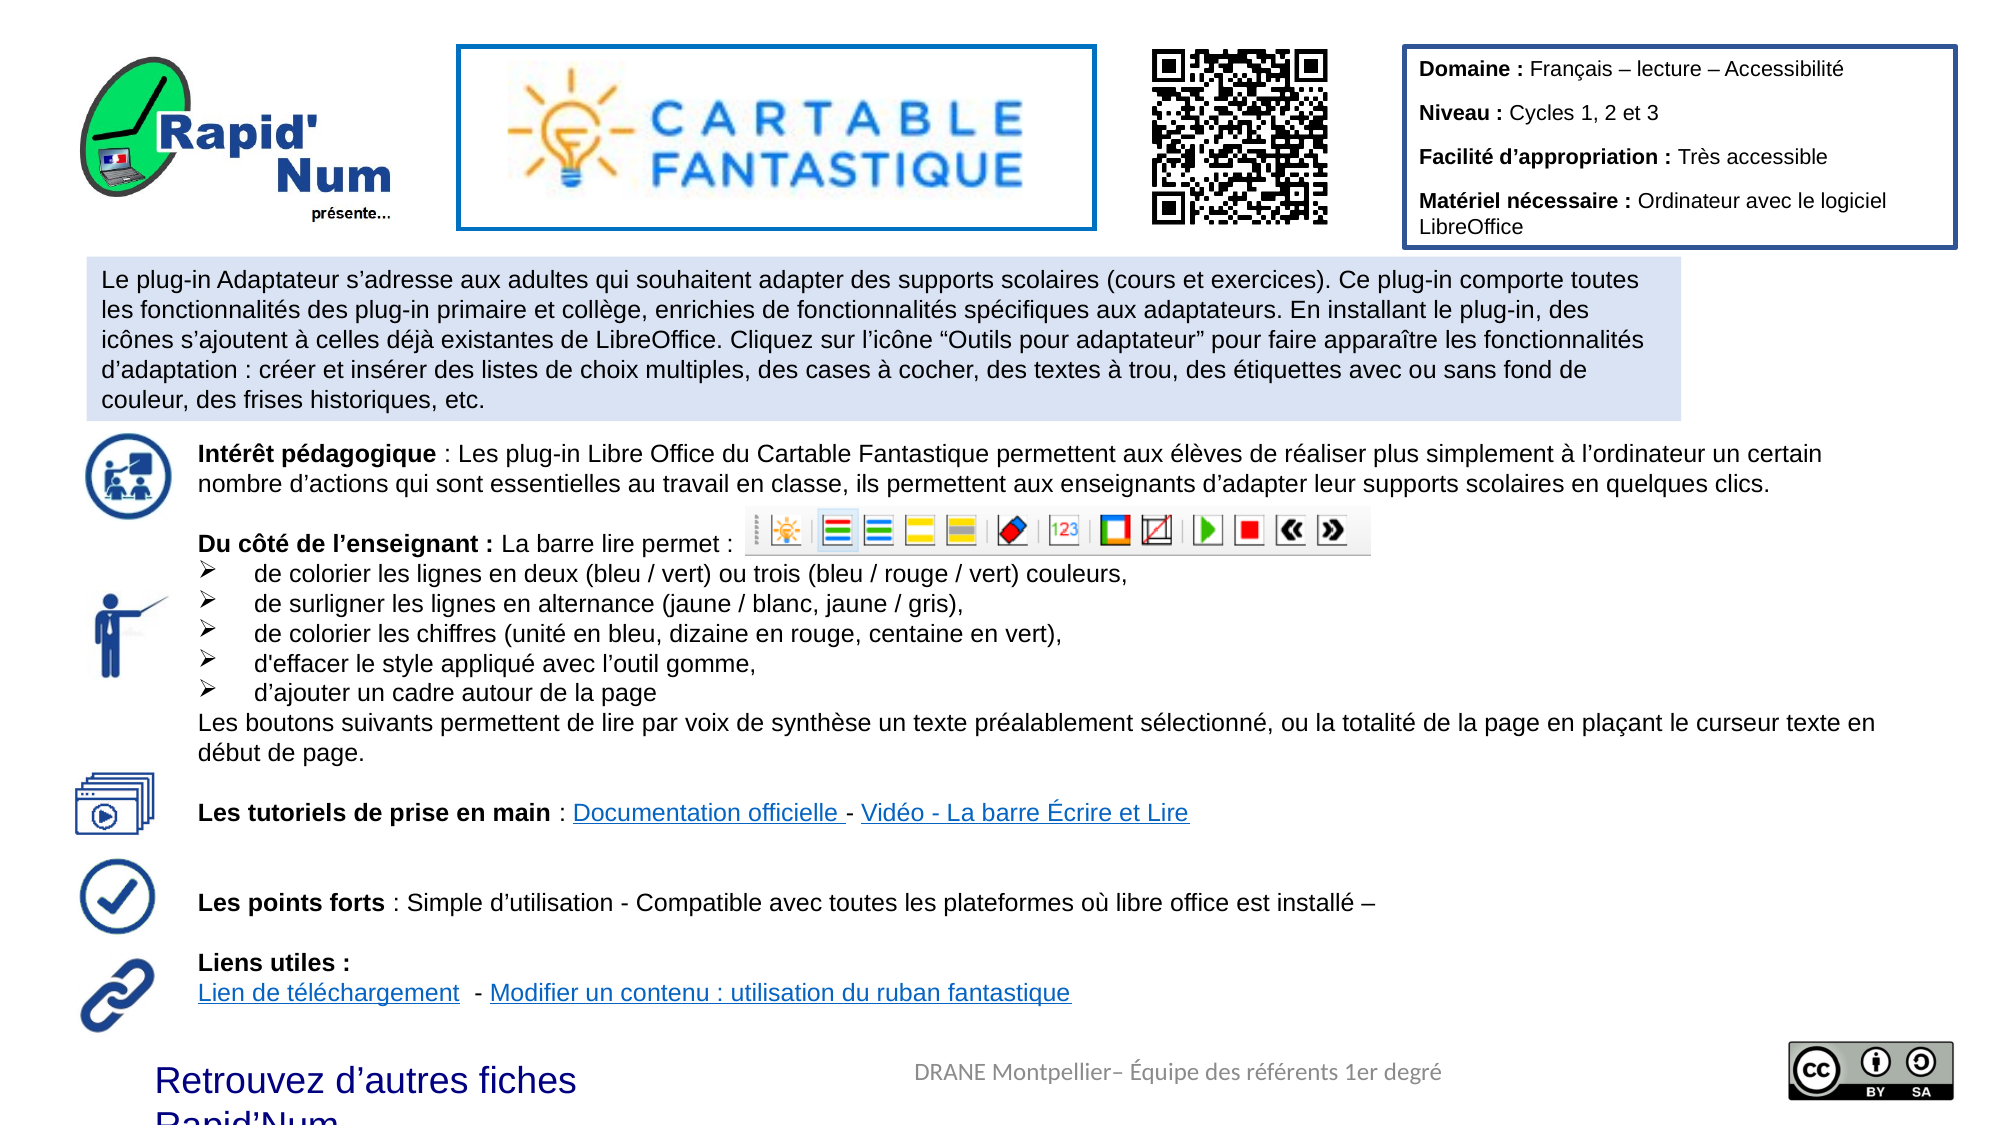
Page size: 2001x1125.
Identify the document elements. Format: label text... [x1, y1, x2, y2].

subtitle Domaine : Français – lecture – Accessibilité Niveau : Cycles 1, 2 et 3 Facilité d’appropriation : Très accessible Matériel nécessaire : Ordinateur avec le logiciel LibreOffice [1404, 46, 1956, 248]
picture [86, 590, 170, 681]
text_box Retrouvez d’autres fiches Rapid’Num [139, 1049, 682, 1125]
picture [75, 854, 160, 939]
text_box Le plug-in Adaptateur s’adresse aux adultes qui souhaitent adapter des supports scolaires (cours et exercices). Ce plug-in comporte toutes les fonctionnalités des plug-in primaire et collège, enrichies de fonctionnalités spécifiques aux adaptateurs. En installant le plug-in, des icônes s’ajoutent à celles déjà existantes de LibreOffice. Cliquez sur l’icône “Outils pour adaptateur” pour faire apparaître les fonctionnalités d’adaptation : créer et insérer des listes de choix multiples, des cases à cocher, des textes à trou, des étiquettes avec ou sans fond de couleur, des frises historiques, etc. [86, 256, 1682, 422]
picture [1781, 1037, 1956, 1105]
picture [75, 953, 160, 1038]
picture [745, 506, 1371, 556]
picture [1121, 18, 1358, 255]
picture [83, 431, 174, 523]
picture [68, 763, 164, 848]
footer DRANE Montpellier– Équipe des référents 1er degré [614, 1037, 1743, 1105]
picture [499, 52, 1054, 217]
picture [64, 45, 411, 232]
text_box Intérêt pédagogique : Les plug-in Libre Office du Cartable Fantastique permettent aux élèves de réaliser plus simplement à l’ordinateur un certain nombre d’actions qui sont essentielles au travail en classe, ils permettent aux enseignants d’adapter leur supports scolaires en quelques clics. Du côté de l’enseignant : La barre lire permet : de colorier les lignes en deux (bleu / vert) ou trois (bleu / rouge / vert) couleurs, de surligner les lignes en alternance (jaune / blanc, jaune / gris), de colorier les chiffres (unité en bleu, dizaine en rouge, centaine en vert), d'effacer le style appliqué avec l’outil gomme, d’ajouter un cadre autour de la page Les boutons suivants permettent de lire par voix de synthèse un texte préalablement sélectionné, ou la totalité de la page en plaçant le curseur texte en début de page. Les tutoriels de prise en main : Documentation officielle - Vidéo - La barre Écrire et Lire Les points forts : Simple d’utilisation - Compatible avec toutes les plateformes où libre office est installé – Liens utiles : Lien de téléchargement - Modifier un contenu : utilisation du ruban fantastique [183, 430, 1932, 1014]
